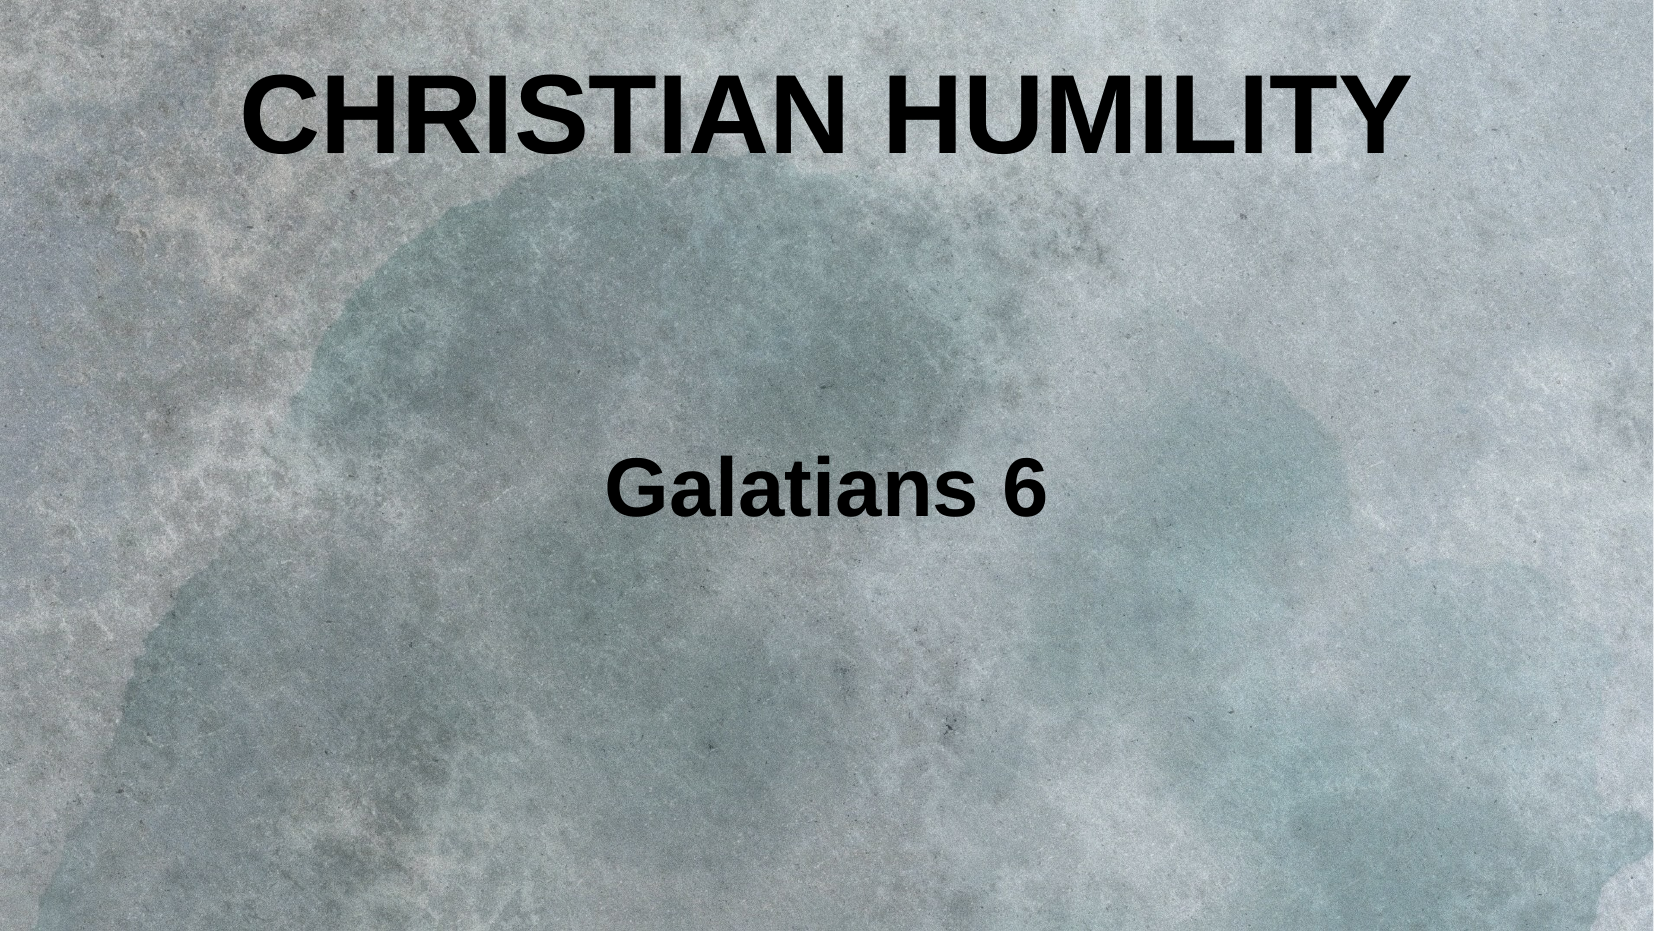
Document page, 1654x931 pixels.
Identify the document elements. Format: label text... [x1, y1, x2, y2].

title CHRISTIAN HUMILITY [82, 37, 1571, 193]
subtitle Galatians 6 [82, 217, 1571, 758]
picture [0, 0, 1654, 931]
